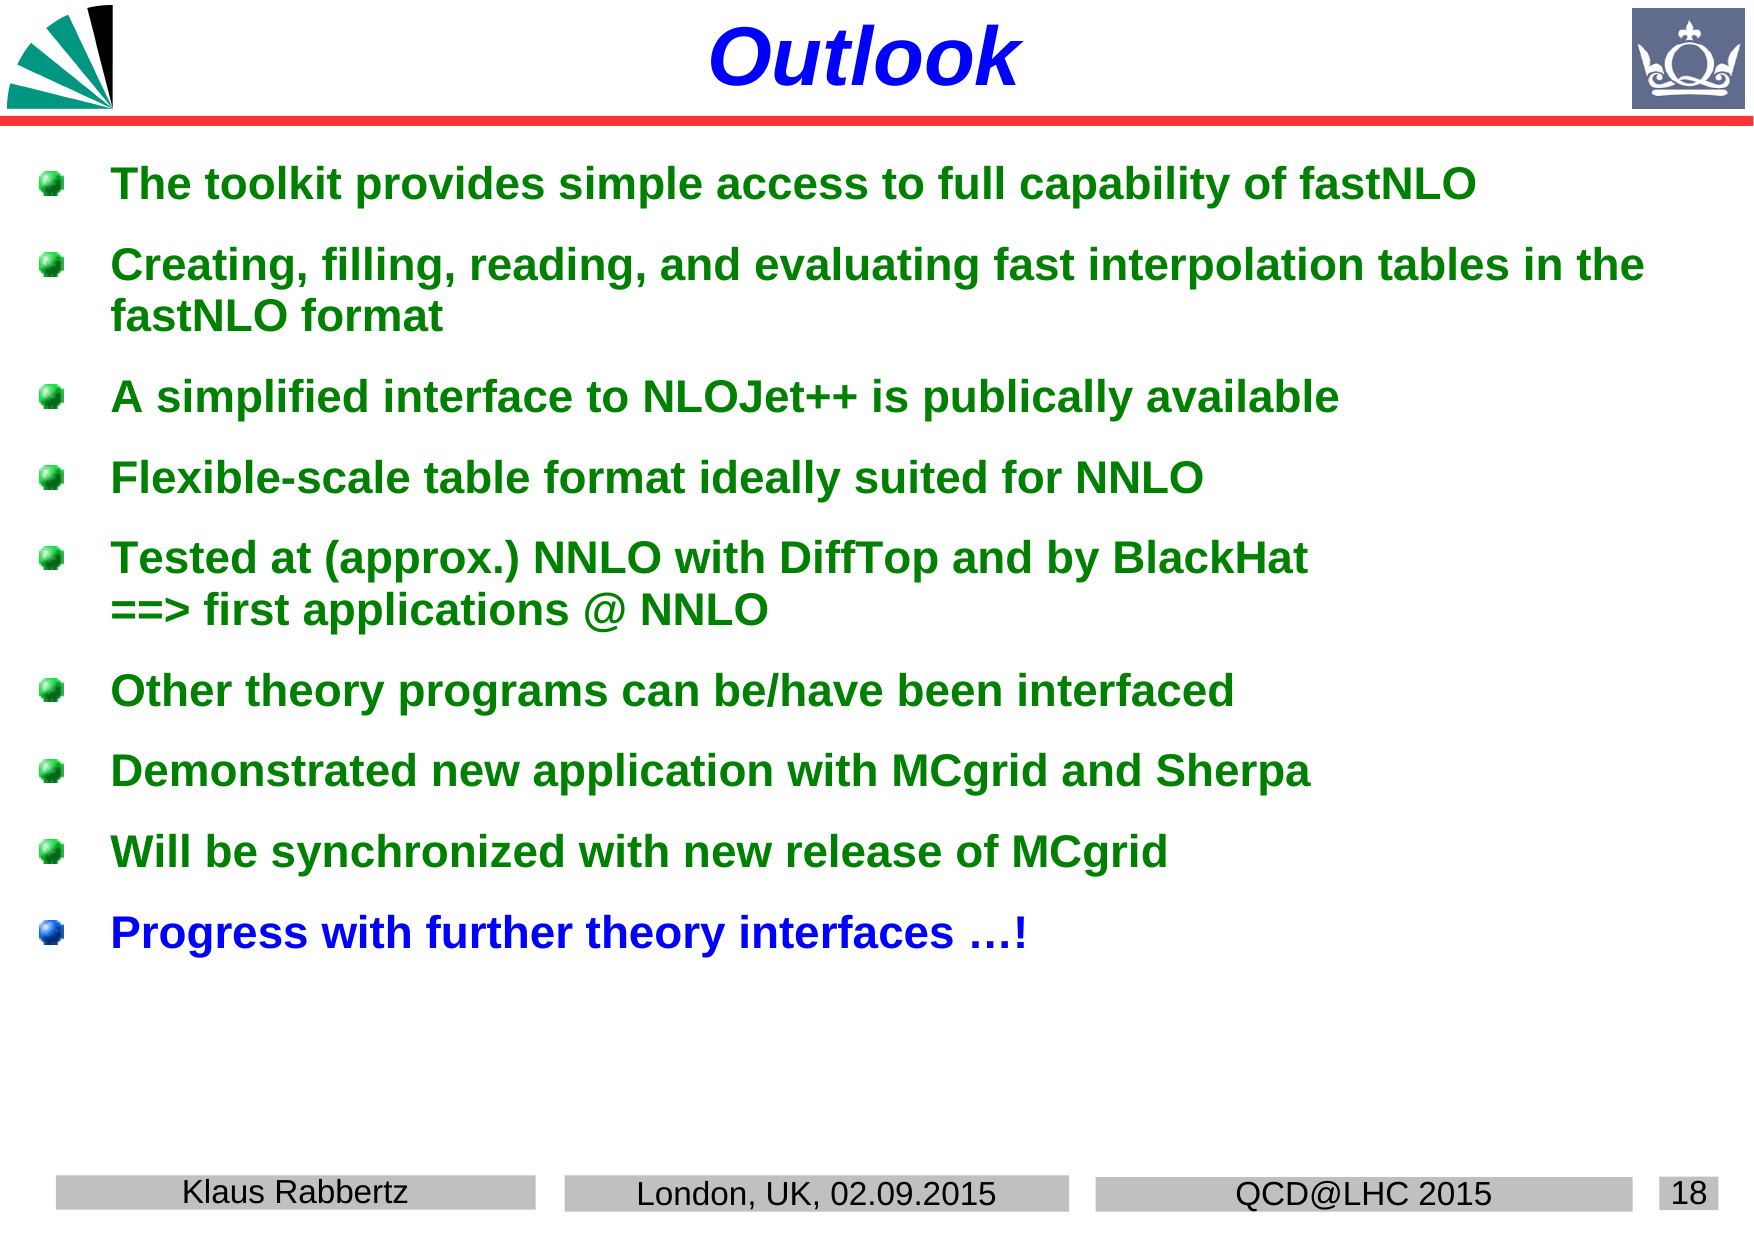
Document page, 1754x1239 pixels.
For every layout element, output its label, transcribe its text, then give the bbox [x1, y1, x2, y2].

title Outlook [123, 0, 1606, 114]
list The toolkit provides simple access to full capability of fastNLO Creating, filling, reading, and evaluating fast interpolation tables in the fastNLO format A simplified interface to NLOJet++ is publically available Flexible-scale table format ideally suited for NNLO Tested at (approx.) NNLO with DiffTop and by BlackHat ==> first applications @ NNLO Other theory programs can be/have been interfaced Demonstrated new application with MCgrid and Sherpa Will be synchronized with new release of MCgrid Progress with further theory interfaces …! [27, 158, 1730, 959]
picture [7, 5, 113, 110]
picture [1632, 8, 1745, 109]
